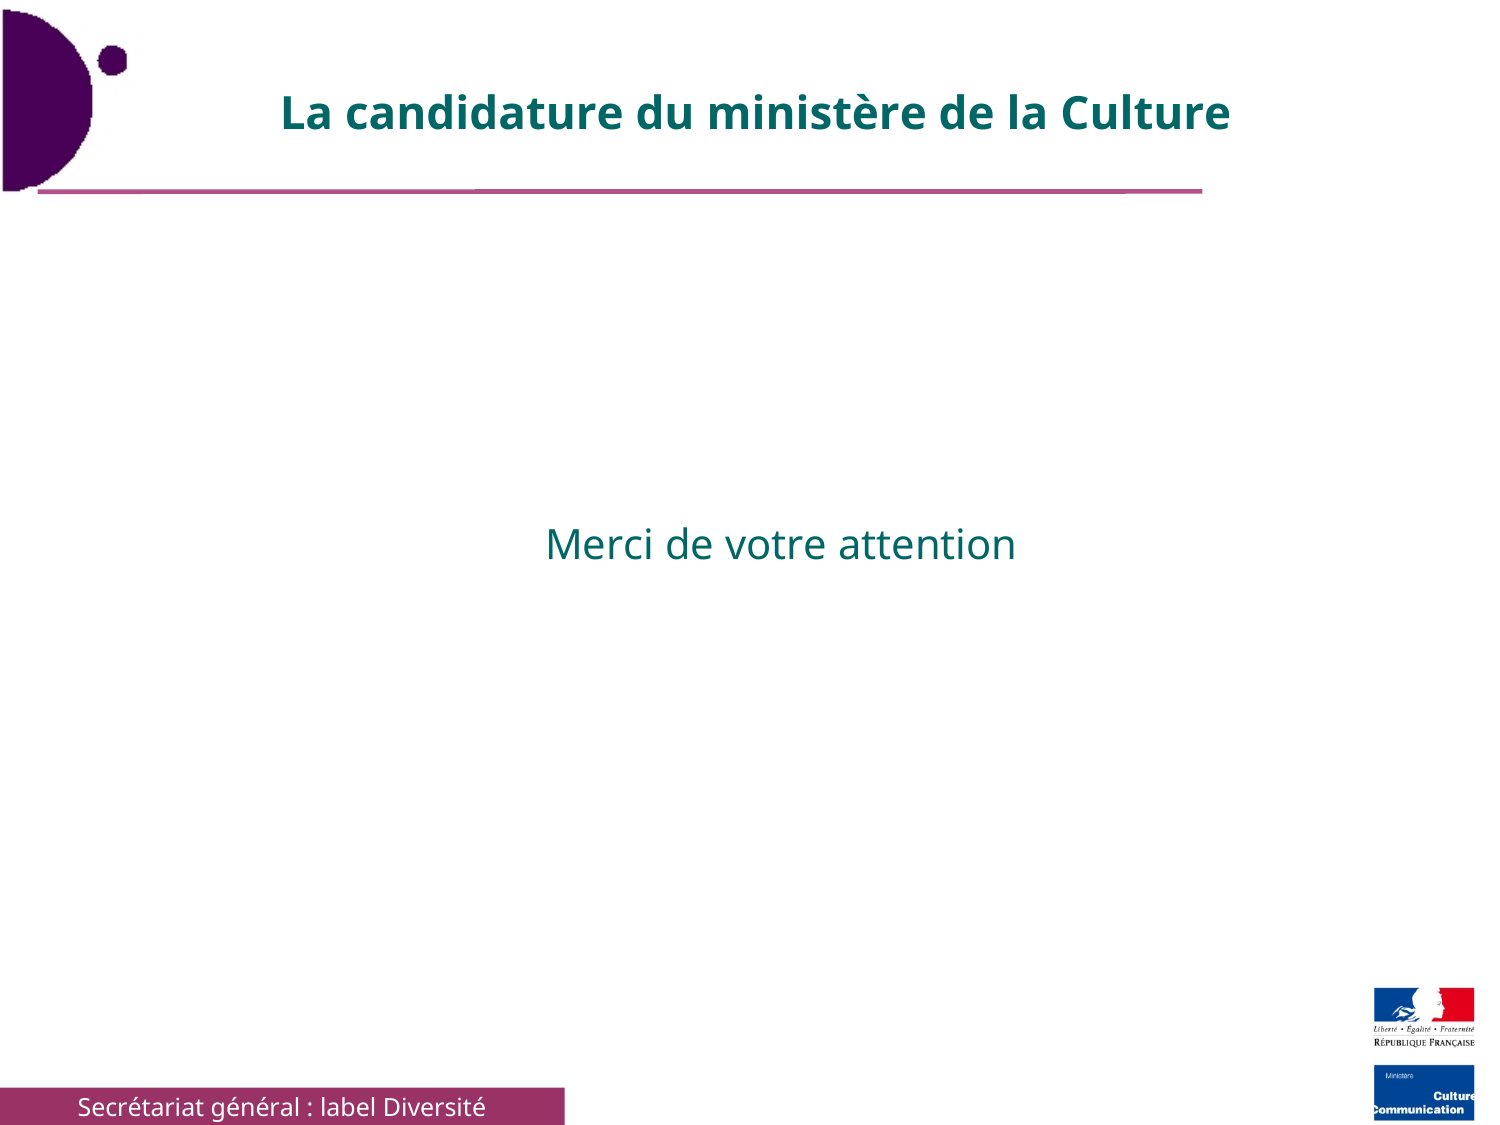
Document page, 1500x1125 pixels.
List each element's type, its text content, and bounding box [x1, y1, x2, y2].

picture [1370, 979, 1477, 1125]
text_box La candidature du ministère de la Culture [118, 41, 1394, 179]
list Merci de votre attention [129, 212, 1377, 1052]
picture [0, 0, 149, 204]
